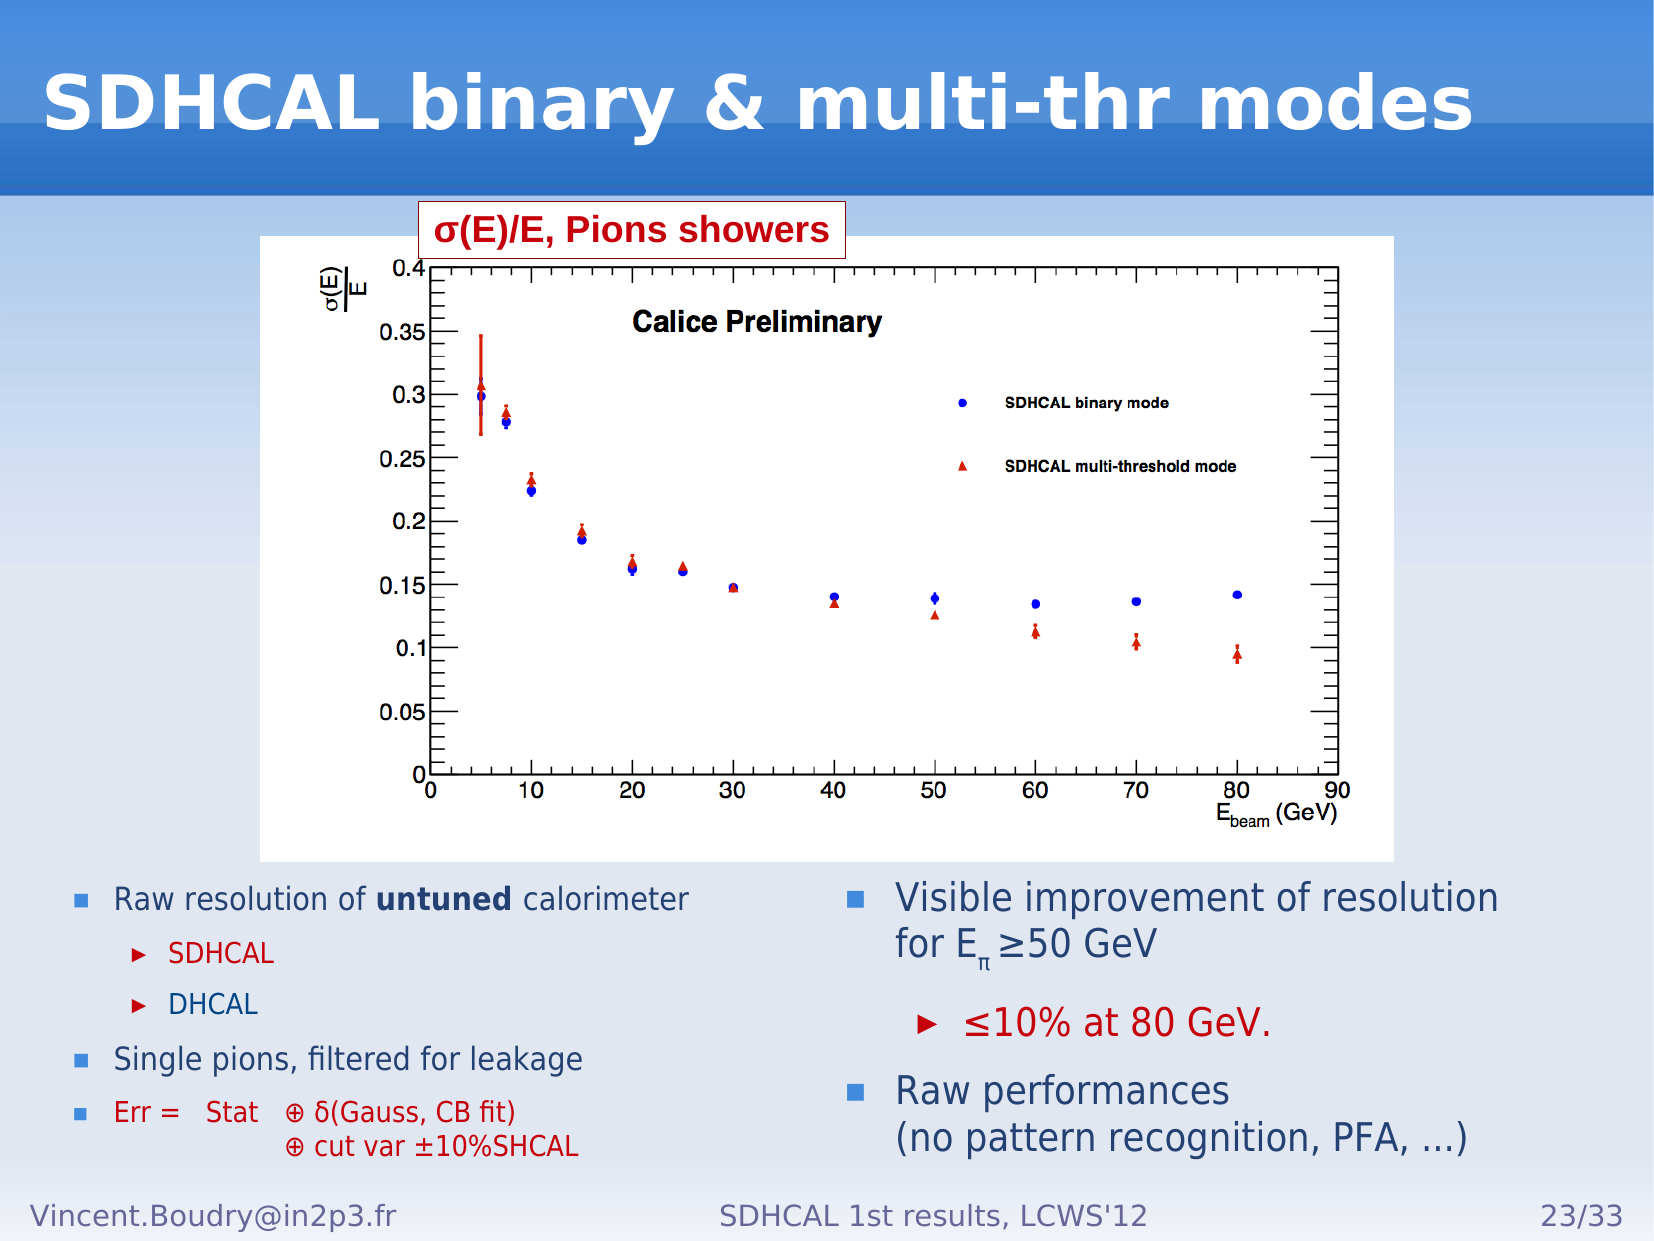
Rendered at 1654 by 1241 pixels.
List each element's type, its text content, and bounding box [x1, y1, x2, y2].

text_box σ(E)/E, Pions showers [418, 208, 845, 259]
list Visible improvement of resolution for Eπ ≥50 GeV ≤10% at 80 GeV. Raw performances (no pattern recognition, PFA, ...) [827, 874, 1636, 1162]
picture [0, 0, 1654, 1241]
list Raw resolution of untuned calorimeter SDHCAL DHCAL Single pions, filtered for leakage Err = Stat ⊕ δ(Gauss, CB fit) ⊕ cut var ±10%SHCAL [59, 880, 771, 1168]
title SDHCAL binary & multi-thr modes [41, 0, 1654, 208]
